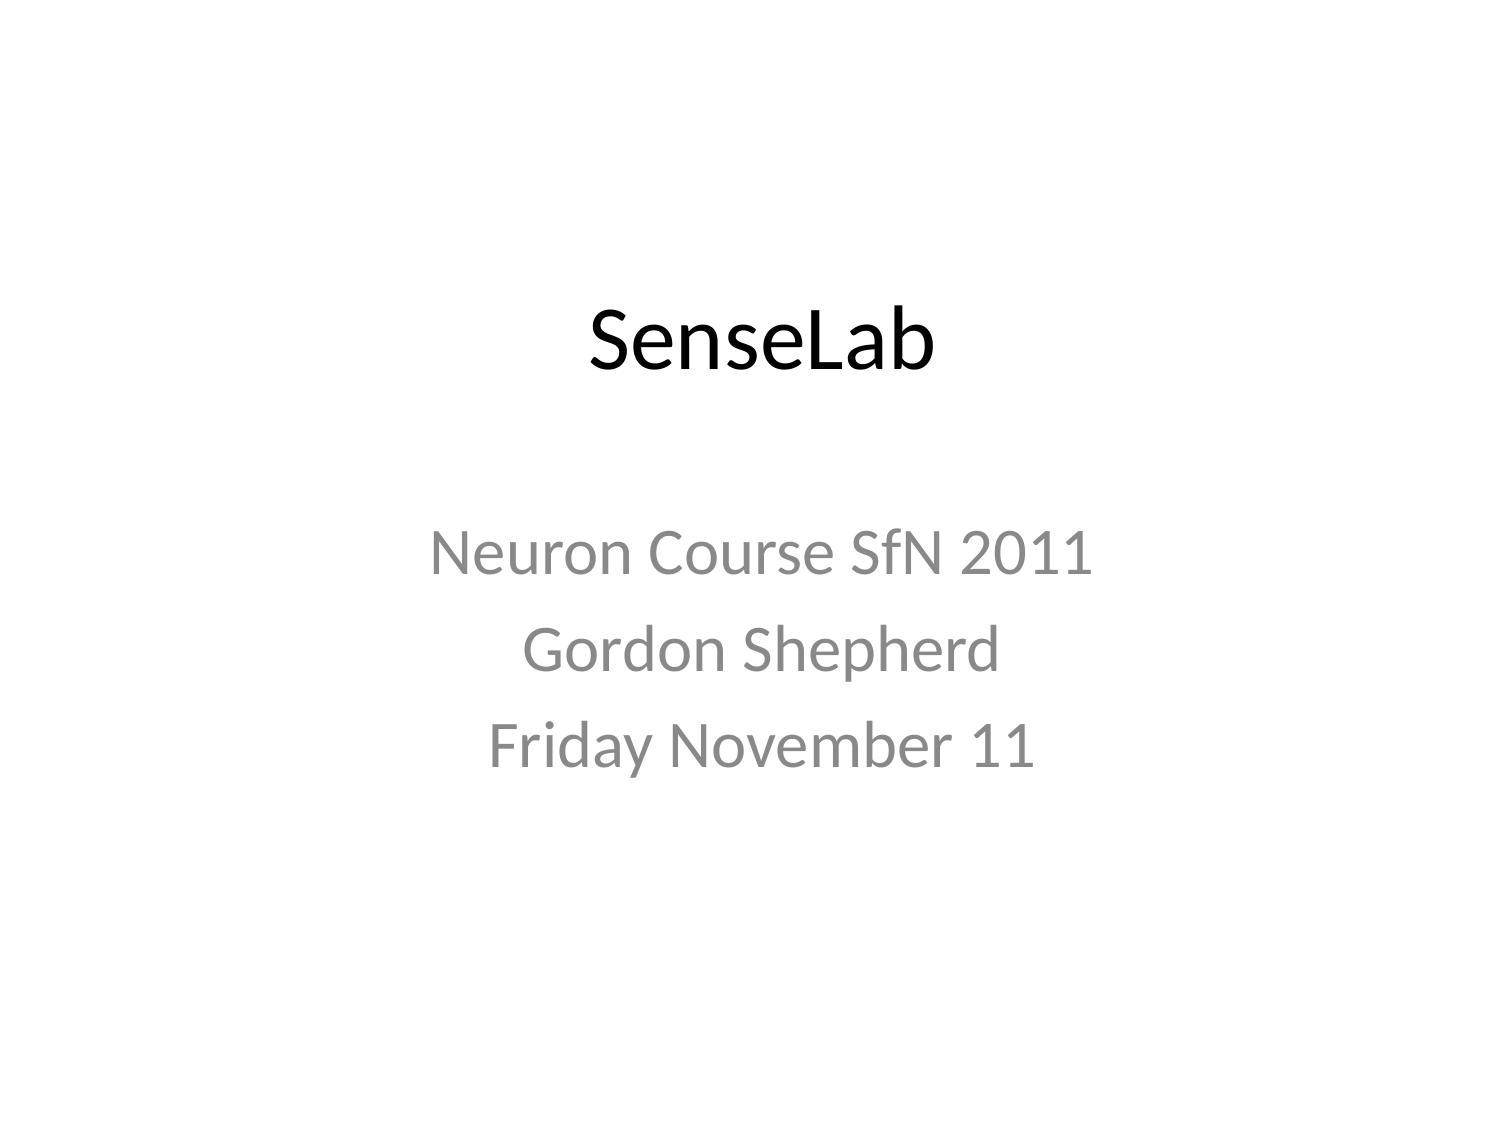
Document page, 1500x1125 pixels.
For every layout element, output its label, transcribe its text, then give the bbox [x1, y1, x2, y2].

text_box Neuron Course SfN 2011 Gordon Shepherd Friday November 11 [237, 500, 1288, 789]
text_box SenseLab [125, 212, 1401, 454]
